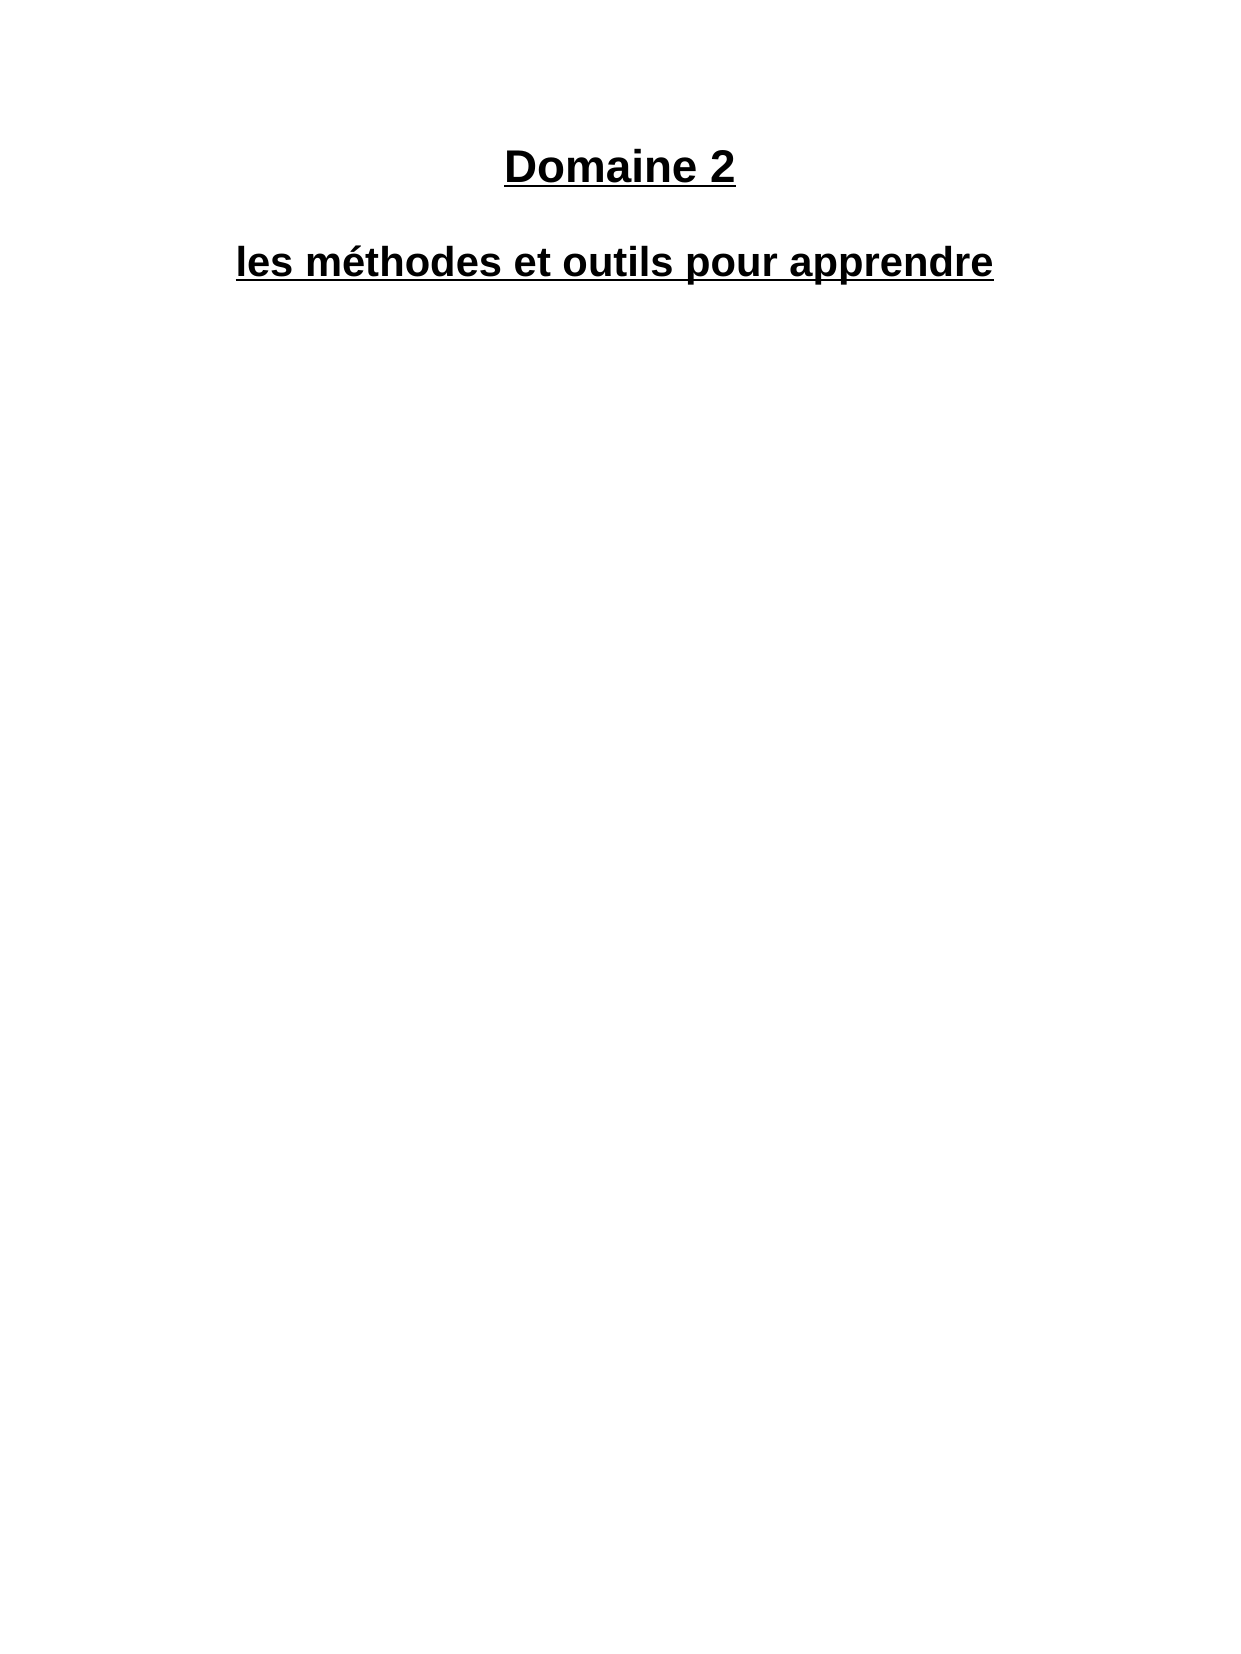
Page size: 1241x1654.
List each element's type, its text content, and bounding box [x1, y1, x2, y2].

text_box Domaine 2 les méthodes et outils pour apprendre [35, 49, 1205, 1583]
